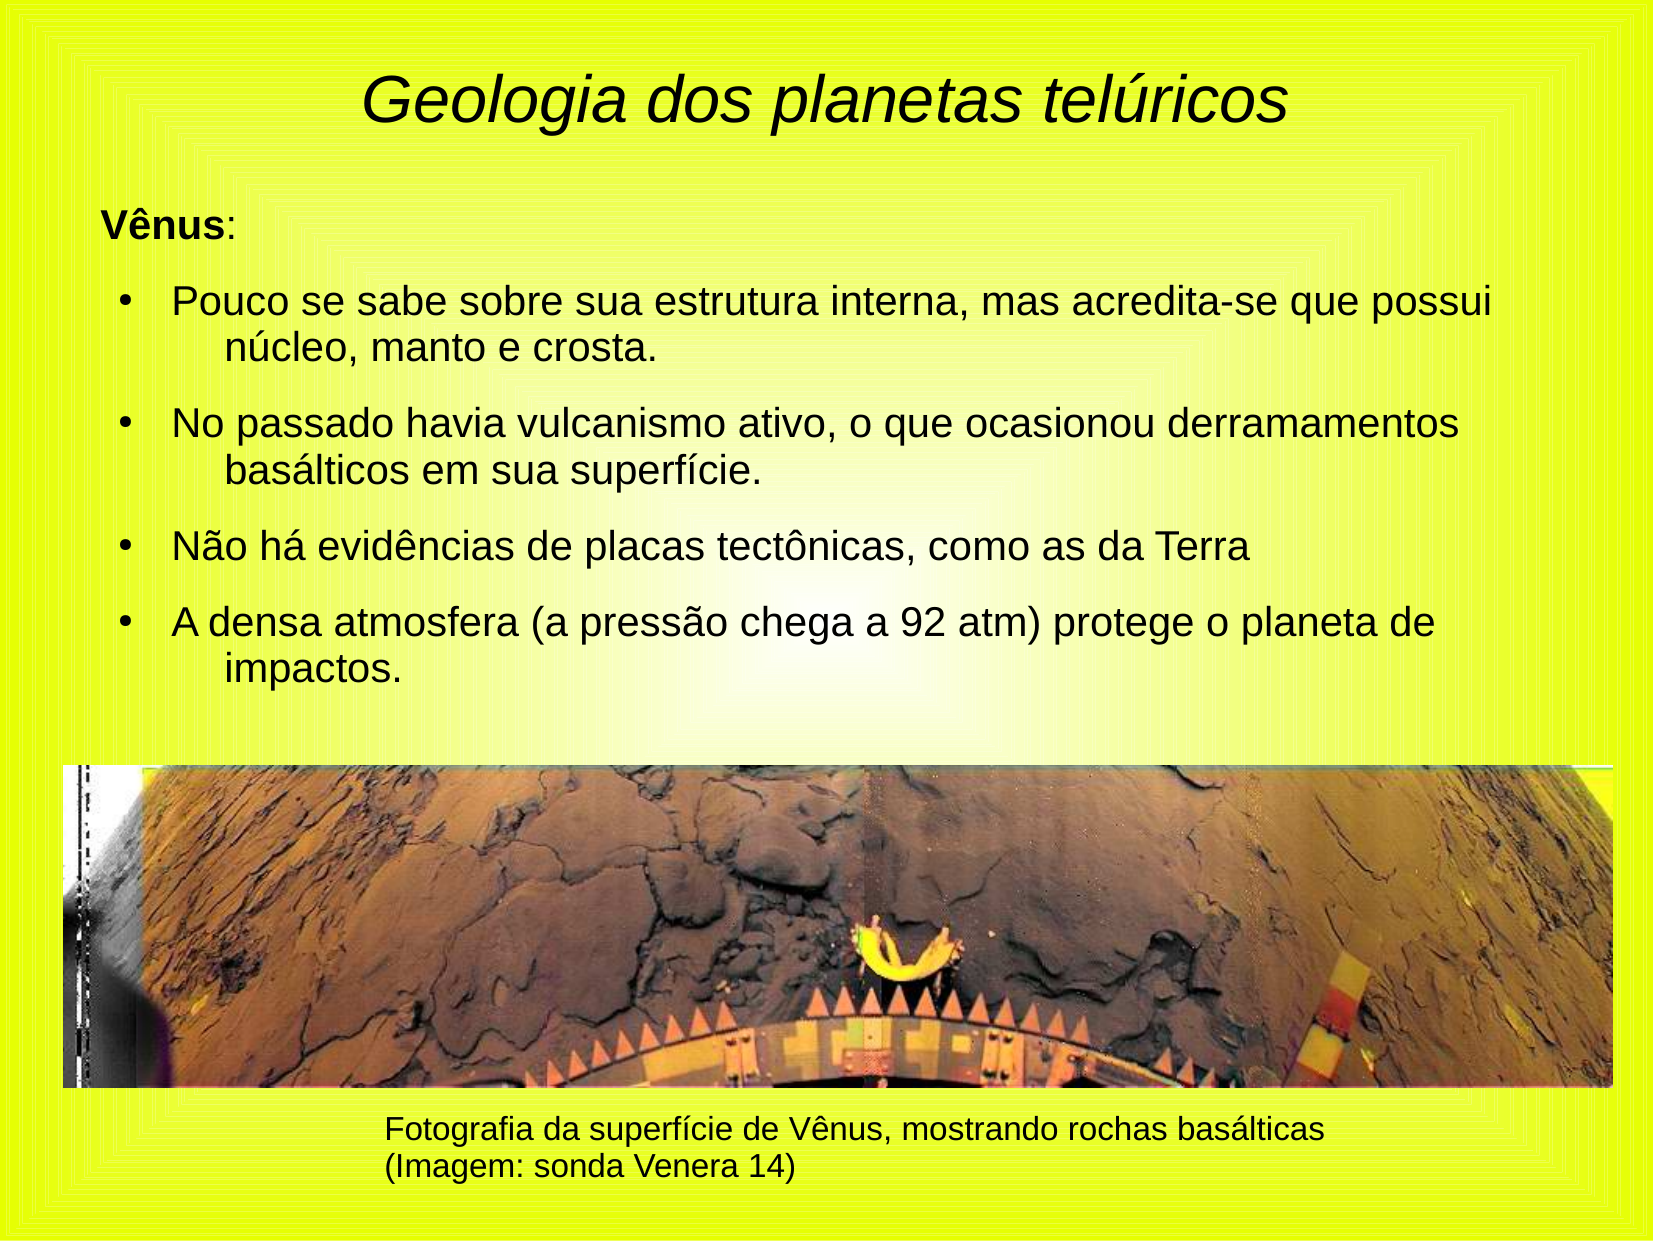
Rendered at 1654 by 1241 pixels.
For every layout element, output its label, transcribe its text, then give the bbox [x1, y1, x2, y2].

list Vênus: Pouco se sabe sobre sua estrutura interna, mas acredita-se que possui núcleo, manto e crosta. No passado havia vulcanismo ativo, o que ocasionou derramamentos basálticos em sua superfície. Não há evidências de placas tectônicas, como as da Terra A densa atmosfera (a pressão chega a 92 atm) protege o planeta de impactos. [82, 201, 1571, 739]
text_box Fotografia da superfície de Vênus, mostrando rochas basálticas (Imagem: sonda Venera 14) [369, 1102, 1342, 1201]
title Geologia dos planetas telúricos [82, 49, 1571, 151]
picture [63, 765, 1613, 1088]
